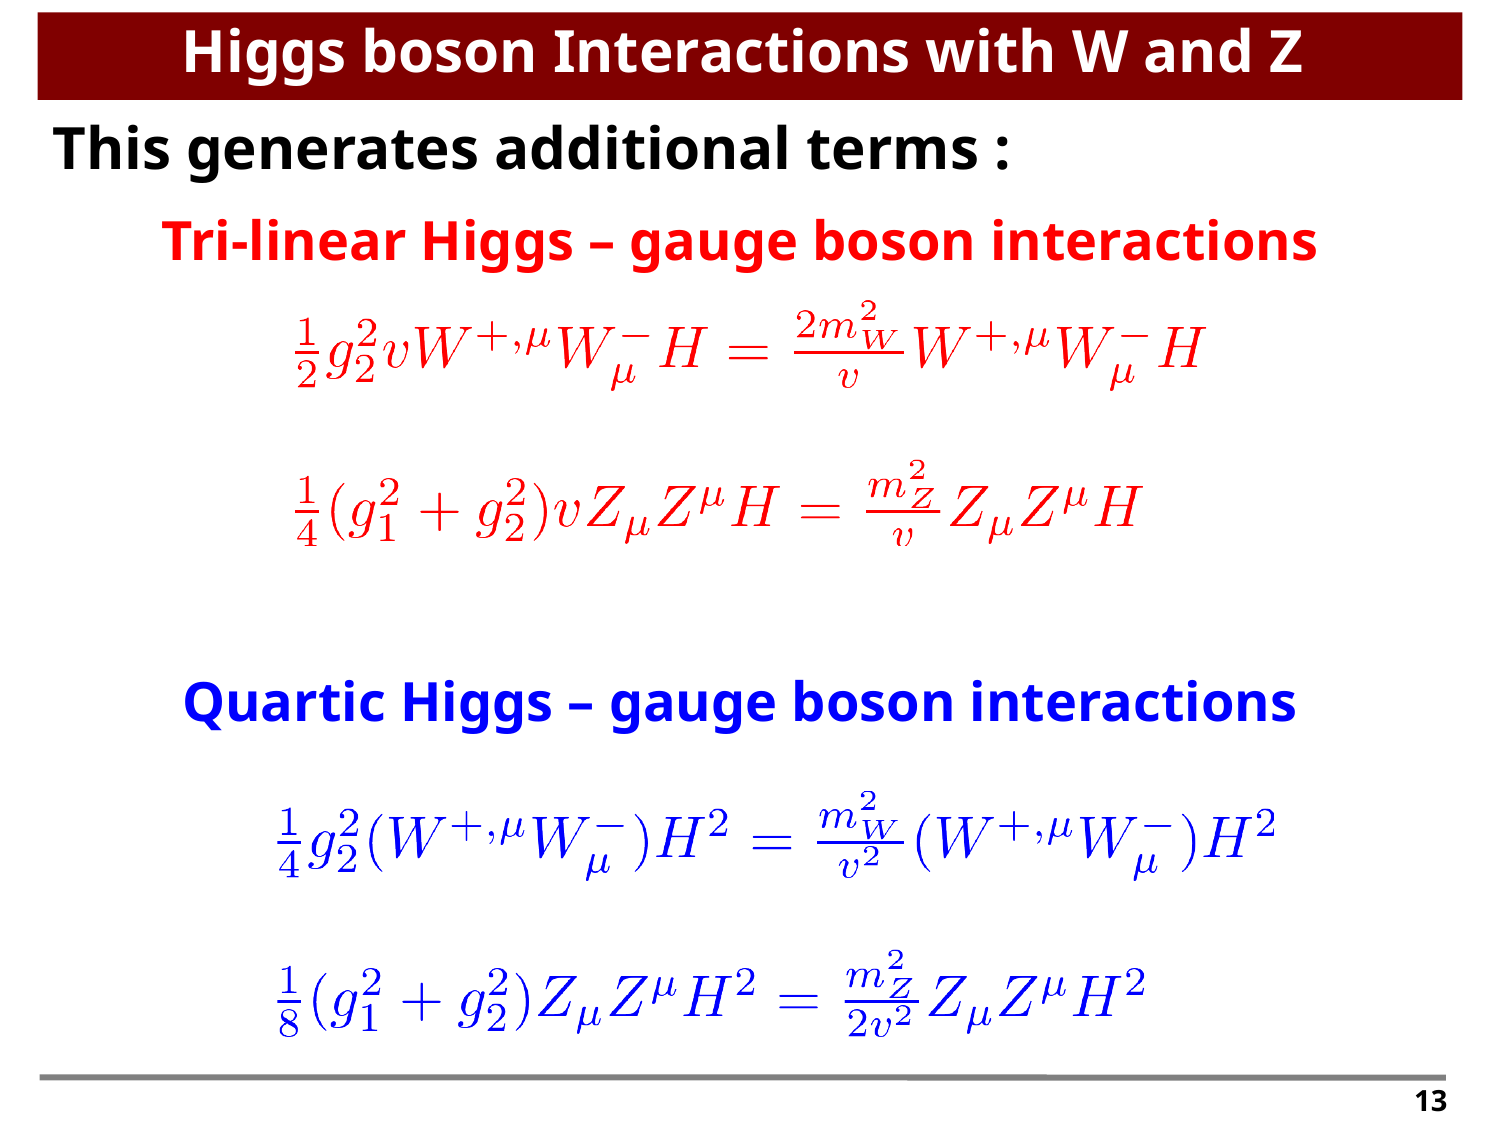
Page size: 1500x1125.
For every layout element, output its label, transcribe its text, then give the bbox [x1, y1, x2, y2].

list This generates additional terms : [37, 111, 1444, 206]
list Quartic Higgs – gauge boson interactions [37, 667, 1444, 1125]
list Tri-linear Higgs – gauge boson interactions [37, 206, 1444, 667]
picture [295, 300, 1207, 546]
picture [277, 791, 1274, 1037]
title Higgs boson Interactions with W and Z [45, 12, 1456, 96]
